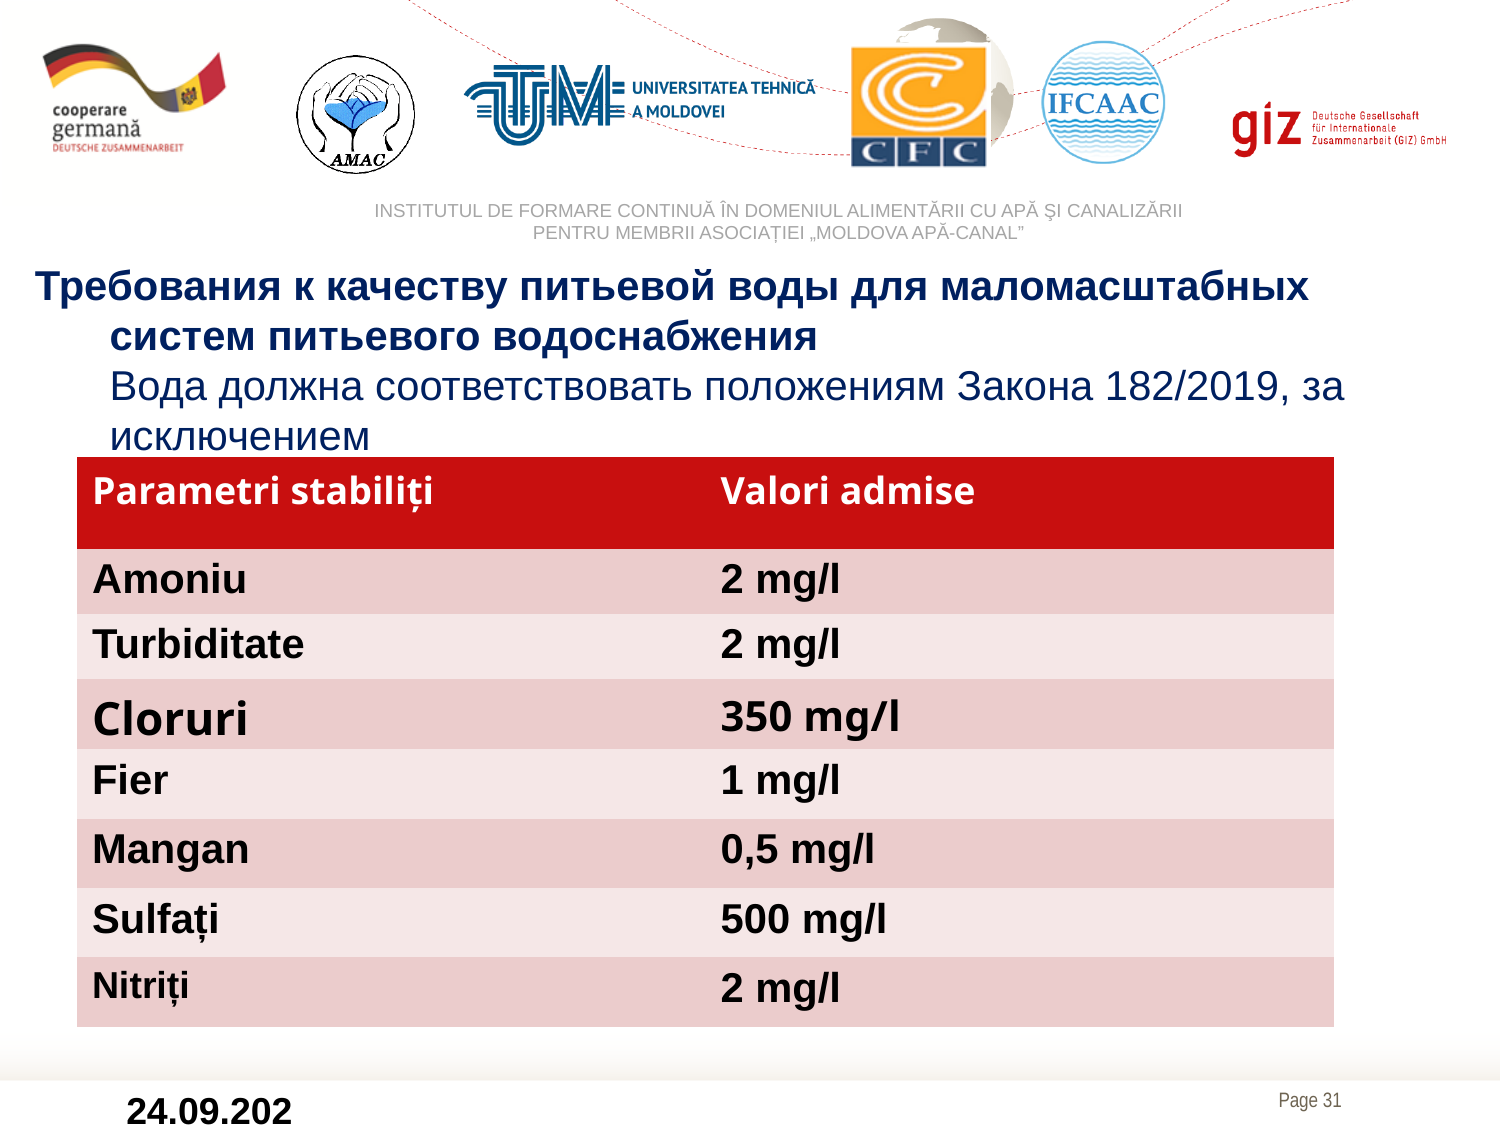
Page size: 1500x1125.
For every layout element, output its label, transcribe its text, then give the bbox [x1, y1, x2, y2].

table_header Valori admise [706, 457, 1334, 549]
table_cell Cloruri [77, 679, 706, 749]
table_cell 1 mg/l [706, 749, 1334, 819]
table_cell Fier [77, 749, 706, 819]
table_cell 2 mg/l [706, 957, 1334, 1027]
table_cell 2 mg/l [706, 549, 1334, 614]
picture [0, 0, 1500, 206]
text_box INSTITUTUL DE FORMARE CONTINUĂ ÎN DOMENIUL ALIMENTĂRII CU APĂ ŞI CANALIZĂRII PENTRU MEMBRII ASOCIAȚIEI „MOLDOVA APĂ-CANAL” [190, 170, 1366, 251]
table_cell Nitriți [77, 957, 706, 1027]
table_cell Turbiditate [77, 614, 706, 679]
table_header Parametri stabiliţi [77, 457, 706, 549]
title Требования к качеству питьевой воды для маломасштабных систем питьевого водоснабжения Вода должна соответствовать положениям Закона 182/2019, за исключением [19, 251, 1470, 976]
table_cell Sulfați [77, 888, 706, 957]
table_cell Mangan [77, 819, 706, 888]
table_cell Amoniu [77, 549, 706, 614]
table_cell 0,5 mg/l [706, 819, 1334, 888]
table_cell 500 mg/l [706, 888, 1334, 957]
table_cell 2 mg/l [706, 614, 1334, 679]
picture [0, 959, 1500, 1081]
slide_number 15.07.2021 [111, 1079, 324, 1120]
table_cell 350 mg/l [706, 679, 1334, 749]
